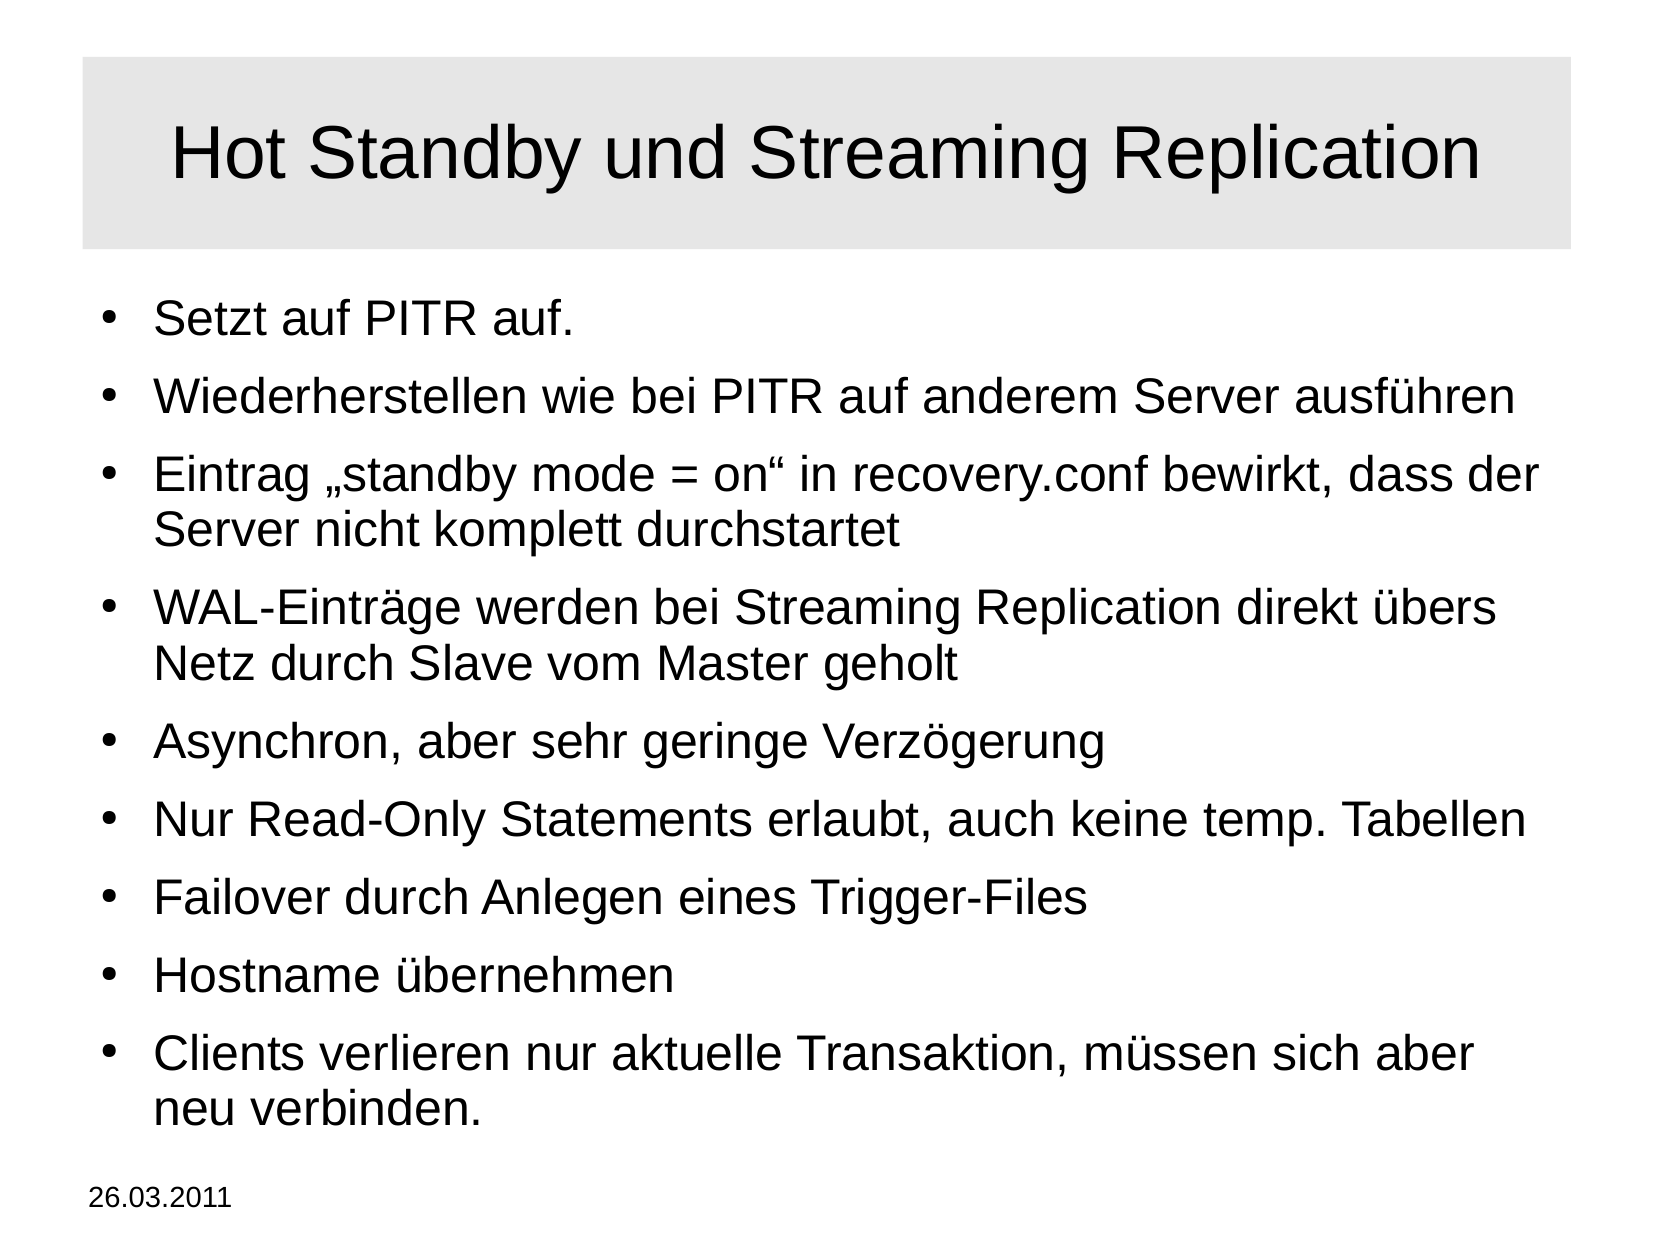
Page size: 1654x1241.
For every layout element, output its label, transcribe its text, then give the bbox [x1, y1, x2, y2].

title Hot Standby und Streaming Replication [82, 56, 1571, 250]
list Setzt auf PITR auf. Wiederherstellen wie bei PITR auf anderem Server ausführen Eintrag „standby mode = on“ in recovery.conf bewirkt, dass der Server nicht komplett durchstartet WAL-Einträge werden bei Streaming Replication direkt übers Netz durch Slave vom Master geholt Asynchron, aber sehr geringe Verzögerung Nur Read-Only Statements erlaubt, auch keine temp. Tabellen Failover durch Anlegen eines Trigger-Files Hostname übernehmen Clients verlieren nur aktuelle Transaktion, müssen sich aber neu verbinden. [82, 290, 1571, 1137]
